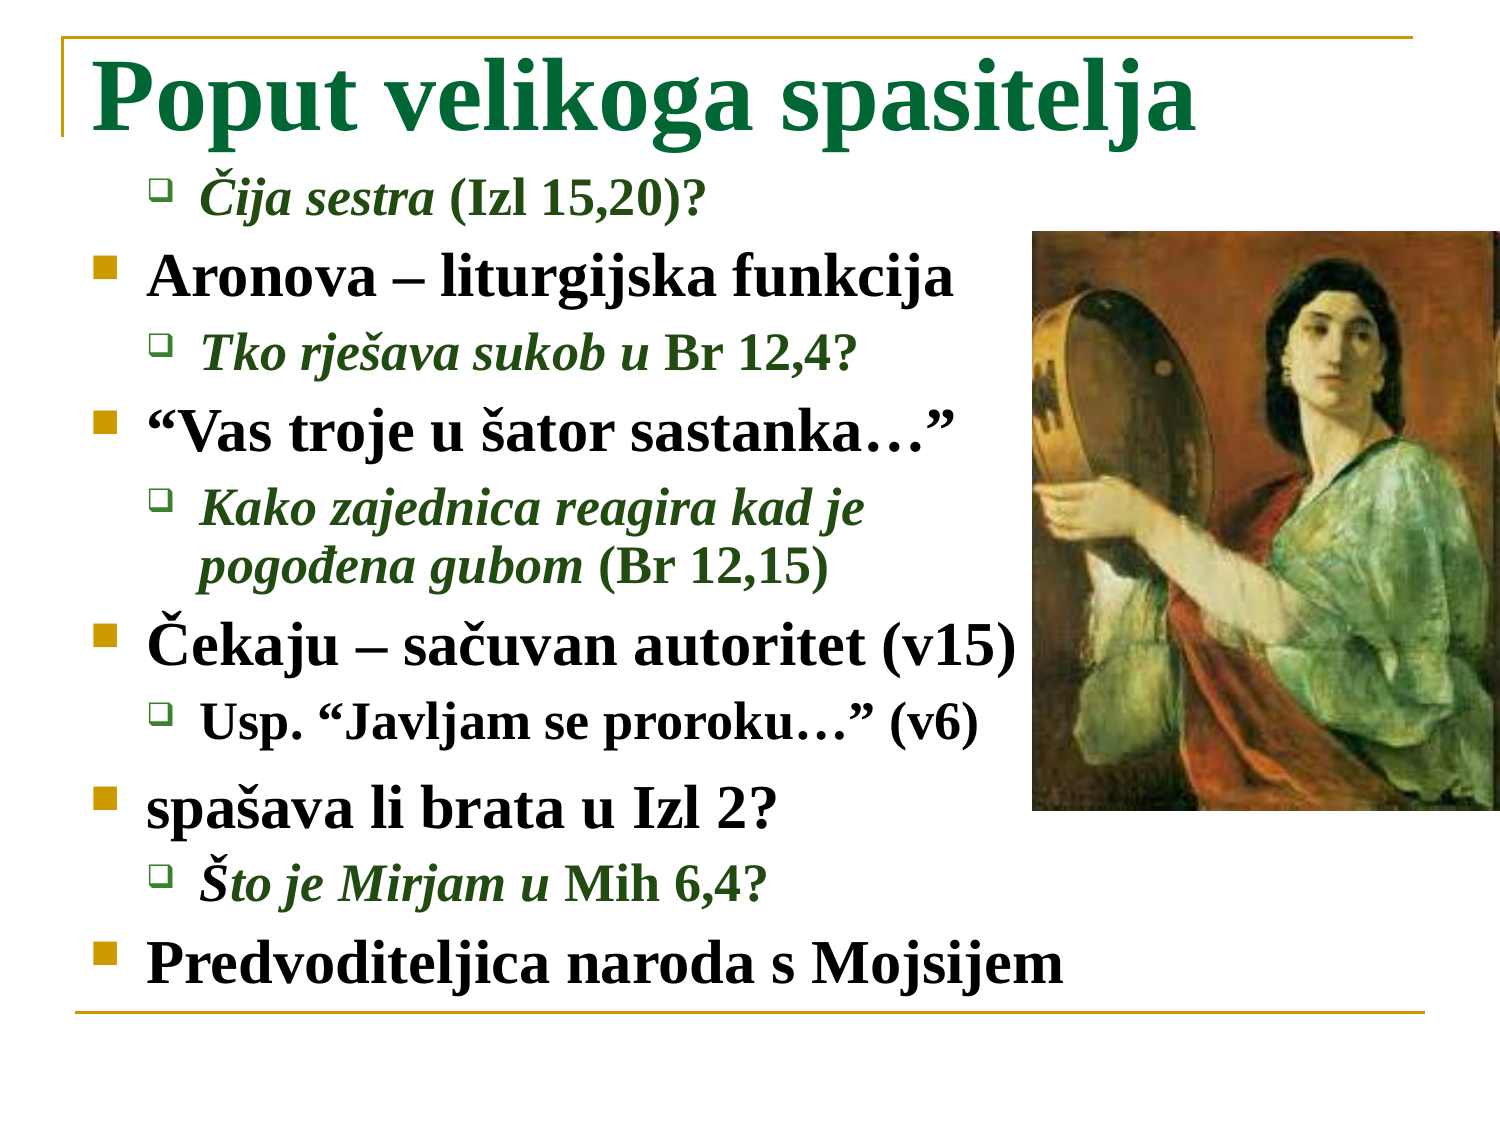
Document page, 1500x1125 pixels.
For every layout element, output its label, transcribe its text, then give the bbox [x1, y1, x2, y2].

title Poput velikoga spasitelja [76, 19, 1427, 206]
picture [1032, 231, 1500, 811]
list Čija sestra (Izl 15,20)? Aronova – liturgijska funkcija Tko rješava sukob u Br 12,4? “Vas troje u šator sastanka…” Kako zajednica reagira kad je pogođena gubom (Br 12,15) Čekaju – sačuvan autoritet (v15) Usp. “Javljam se proroku…” (v6) spašava li brata u Izl 2? Što je Mirjam u Mih 6,4? Predvoditeljica naroda s Mojsijem [74, 160, 1093, 1006]
